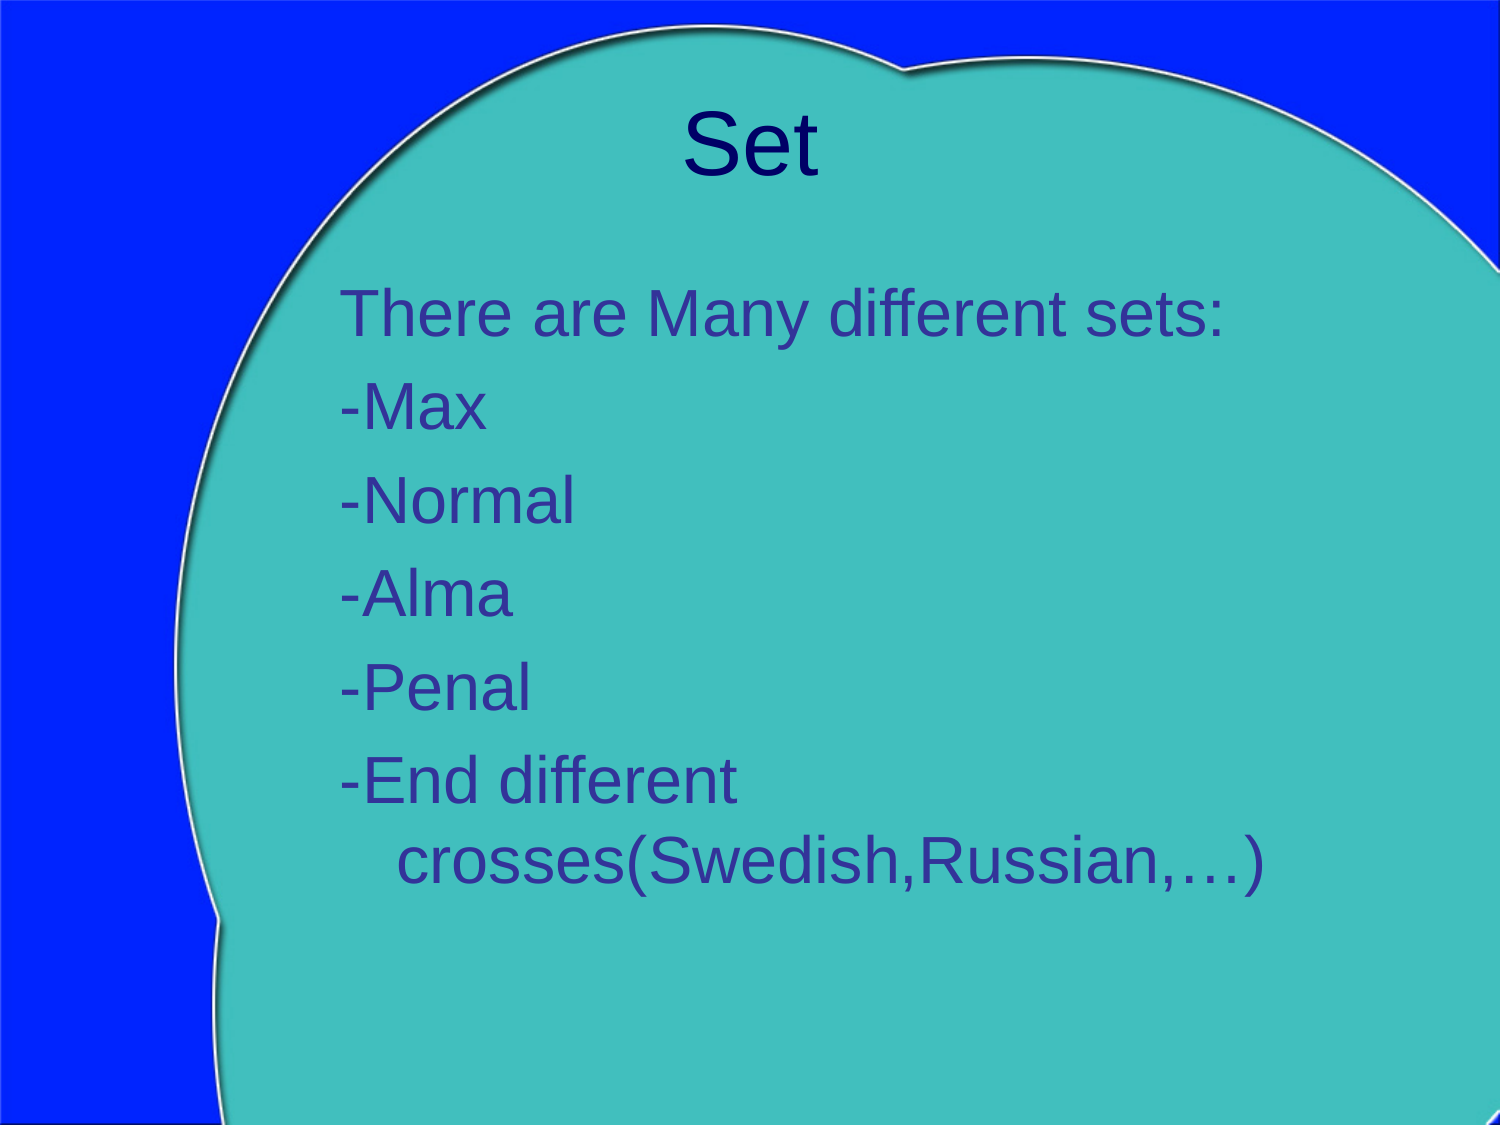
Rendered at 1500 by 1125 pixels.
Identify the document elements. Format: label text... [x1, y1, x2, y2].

list There are Many different sets: -Max -Normal -Alma -Penal -End different crosses(Swedish,Russian,…) [324, 262, 1425, 1005]
title Set [75, 45, 1425, 233]
picture [0, 0, 1500, 1125]
